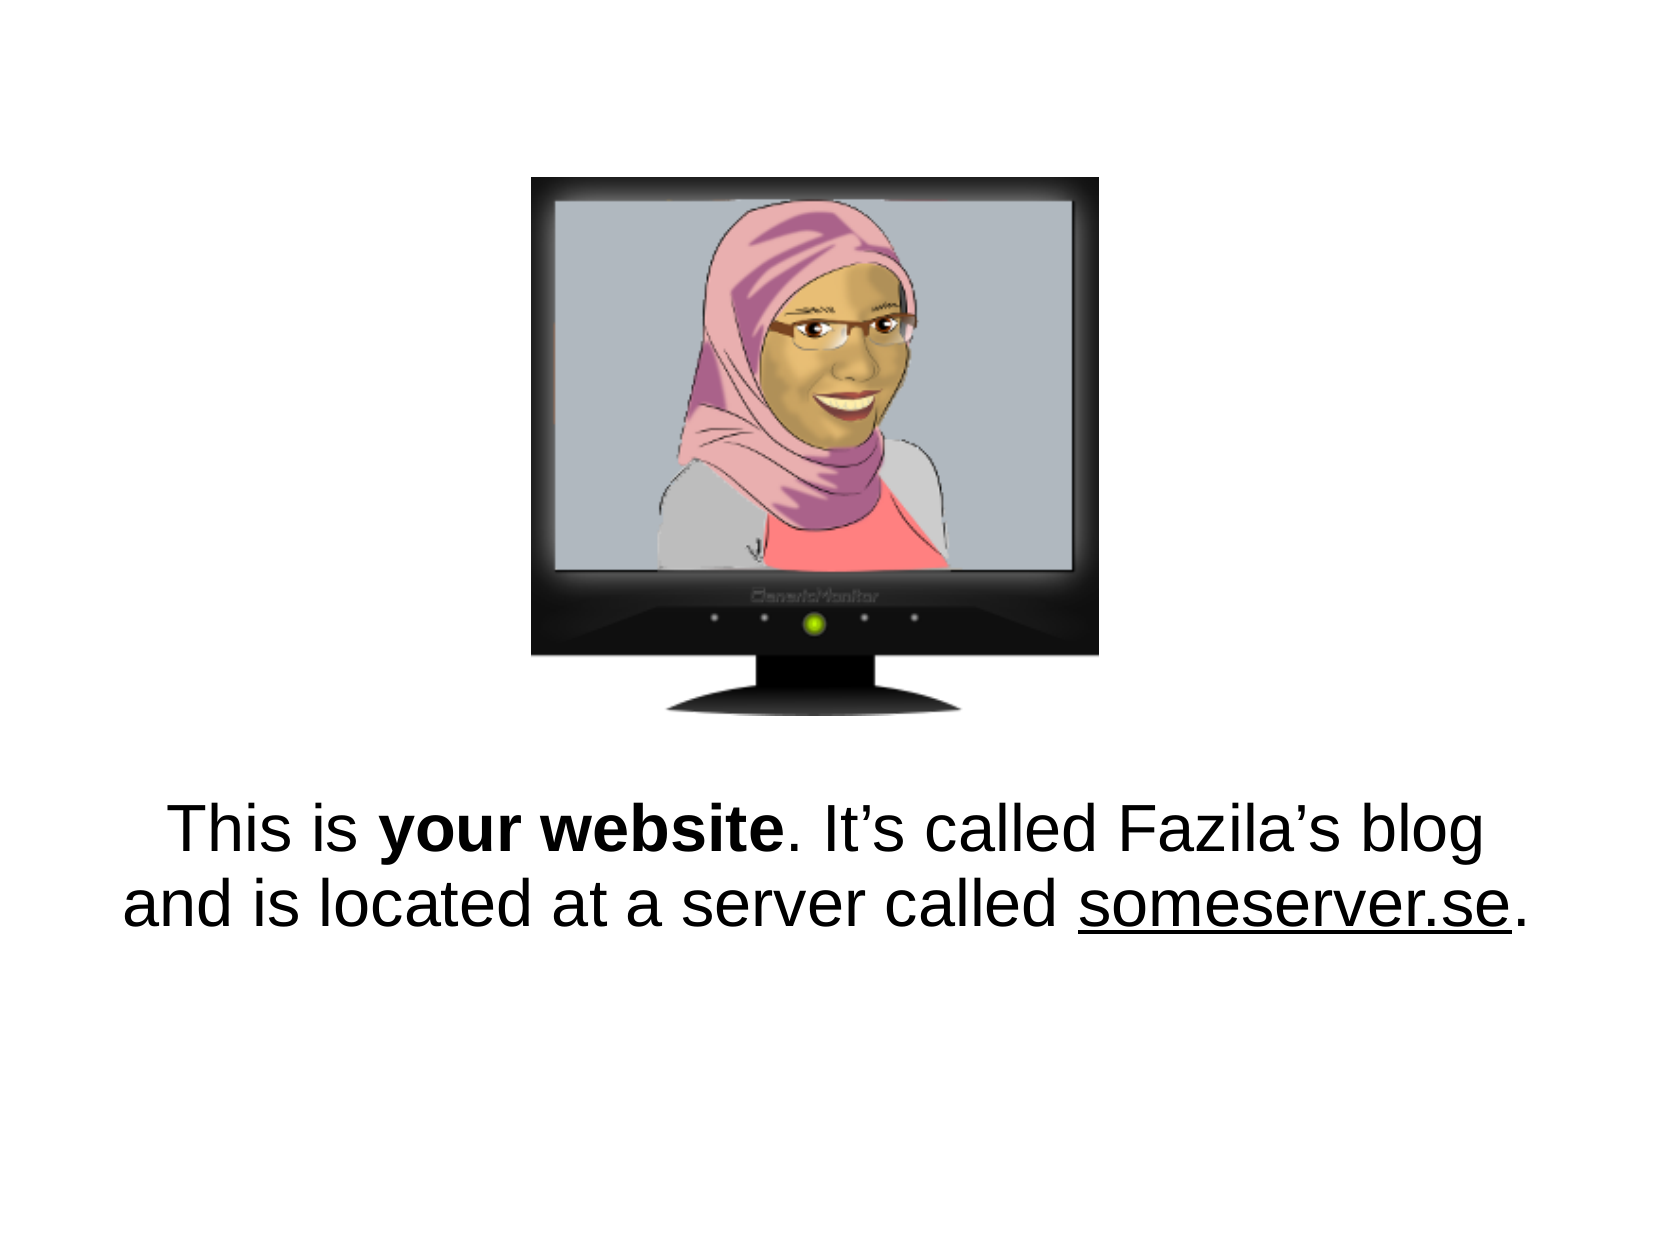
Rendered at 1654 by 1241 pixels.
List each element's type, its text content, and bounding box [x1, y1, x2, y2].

subtitle This is your website. It’s called Fazila’s blog and is located at a server called someserver.se. [82, 49, 1571, 1010]
picture [531, 177, 1099, 716]
